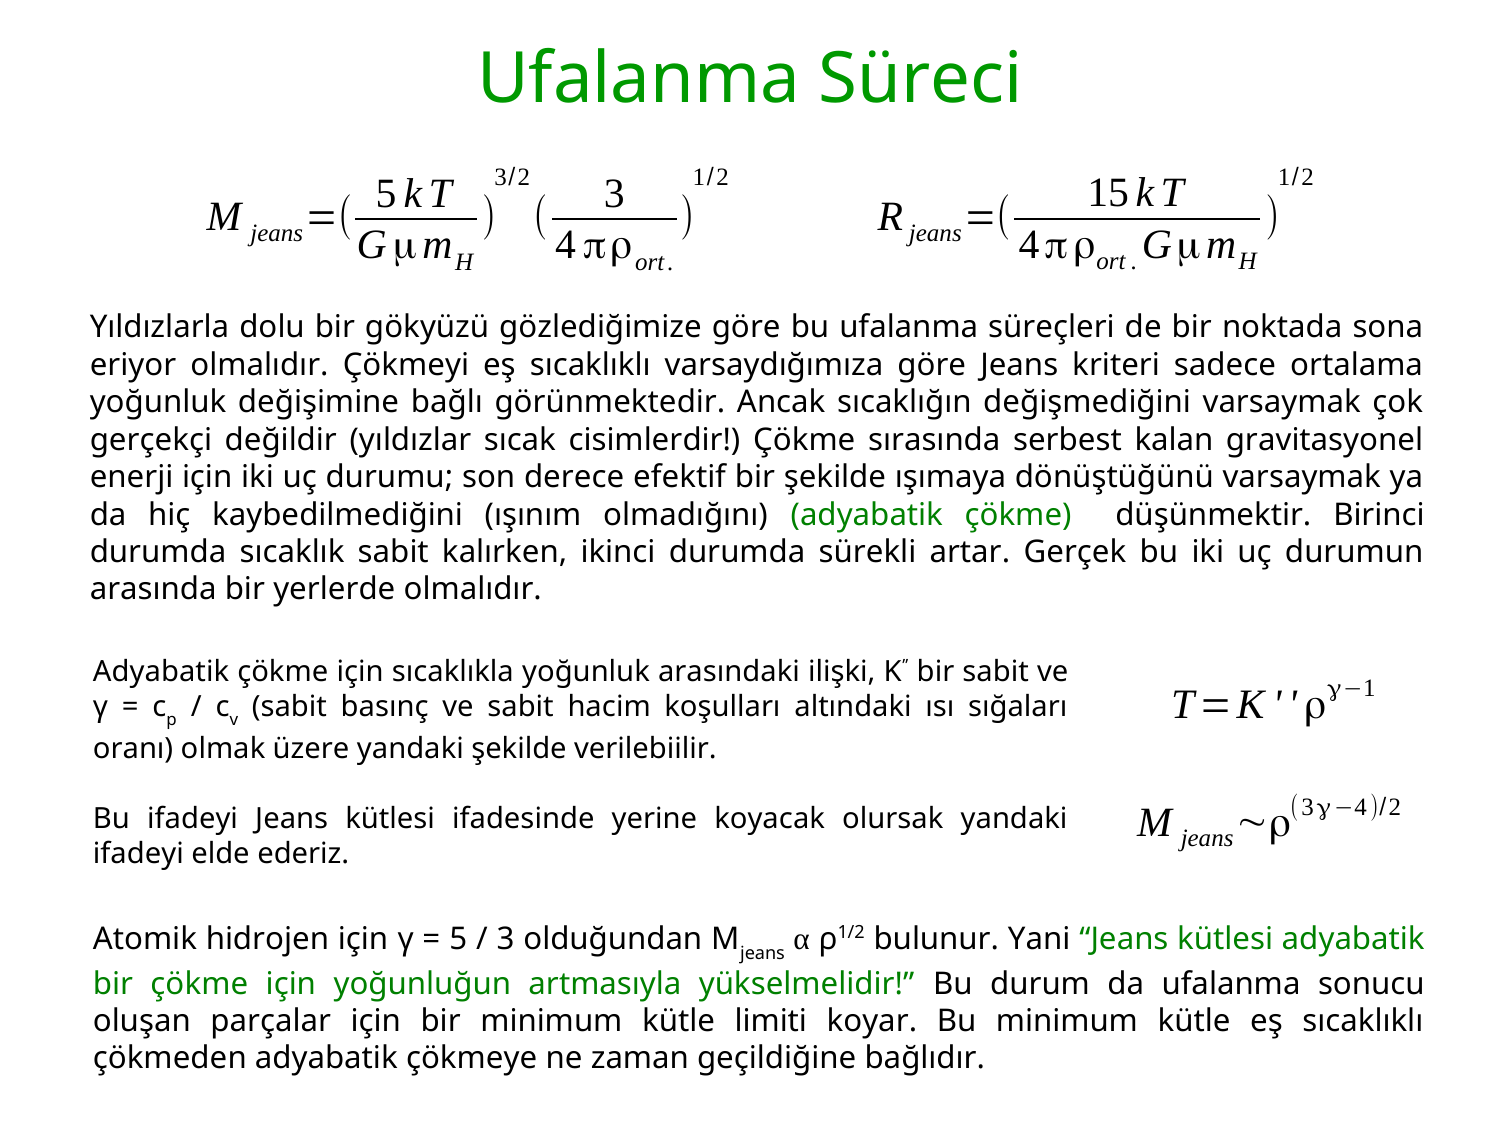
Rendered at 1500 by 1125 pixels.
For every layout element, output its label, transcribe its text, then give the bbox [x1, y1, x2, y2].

chart [198, 163, 736, 276]
chart [1164, 674, 1383, 728]
chart [870, 163, 1320, 275]
title Ufalanma Süreci [75, 9, 1426, 139]
chart [1129, 792, 1407, 852]
text_box Atomik hidrojen için γ = 5 / 3 olduğundan Mjeans α ρ1/2 bulunur. Yani “Jeans kütlesi adyabatik bir çökme için yoğunluğun artmasıyla yükselmelidir!” Bu durum da ufalanma sonucu oluşan parçalar için bir minimum kütle limiti koyar. Bu minimum kütle eş sıcaklıklı çökmeden adyabatik çökmeye ne zaman geçildiğine bağlıdır. [78, 910, 1441, 1083]
text_box Adyabatik çökme için sıcaklıkla yoğunluk arasındaki ilişki, K’’ bir sabit ve γ = cp / cv (sabit basınç ve sabit hacim koşulları altındaki ısı sığaları oranı) olmak üzere yandaki şekilde verilebiilir. [78, 644, 1084, 772]
text_box Bu ifadeyi Jeans kütlesi ifadesinde yerine koyacak olursak yandaki ifadeyi elde ederiz. [78, 792, 1084, 878]
text_box Yıldızlarla dolu bir gökyüzü gözlediğimize göre bu ufalanma süreçleri de bir noktada sona eriyor olmalıdır. Çökmeyi eş sıcaklıklı varsaydığımıza göre Jeans kriteri sadece ortalama yoğunluk değişimine bağlı görünmektedir. Ancak sıcaklığın değişmediğini varsaymak çok gerçekçi değildir (yıldızlar sıcak cisimlerdir!) Çökme sırasında serbest kalan gravitasyonel enerji için iki uç durumu; son derece efektif bir şekilde ışımaya dönüştüğünü varsaymak ya da hiç kaybedilmediğini (ışınım olmadığını) (adyabatik çökme) düşünmektir. Birinci durumda sıcaklık sabit kalırken, ikinci durumda sürekli artar. Gerçek bu iki uç durumun arasında bir yerlerde olmalıdır. [75, 299, 1441, 631]
